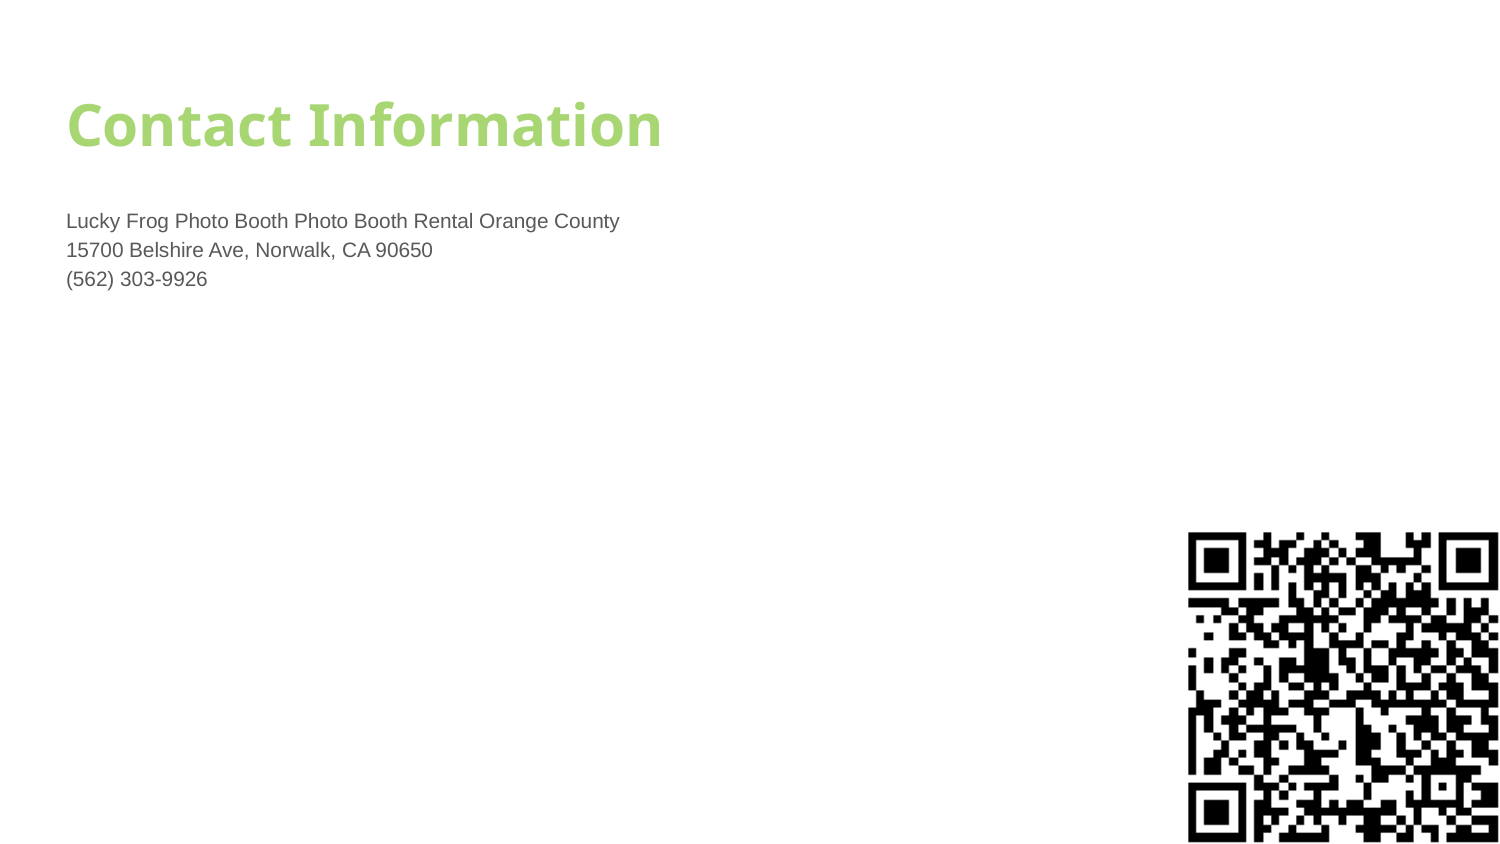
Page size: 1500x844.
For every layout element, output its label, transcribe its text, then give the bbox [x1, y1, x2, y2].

title Contact Information [51, 72, 1449, 167]
picture [1187, 531, 1500, 844]
list Lucky Frog Photo Booth Photo Booth Rental Orange County 15700 Belshire Ave, Norwalk, CA 90650 (562) 303-9926 [51, 189, 1449, 750]
